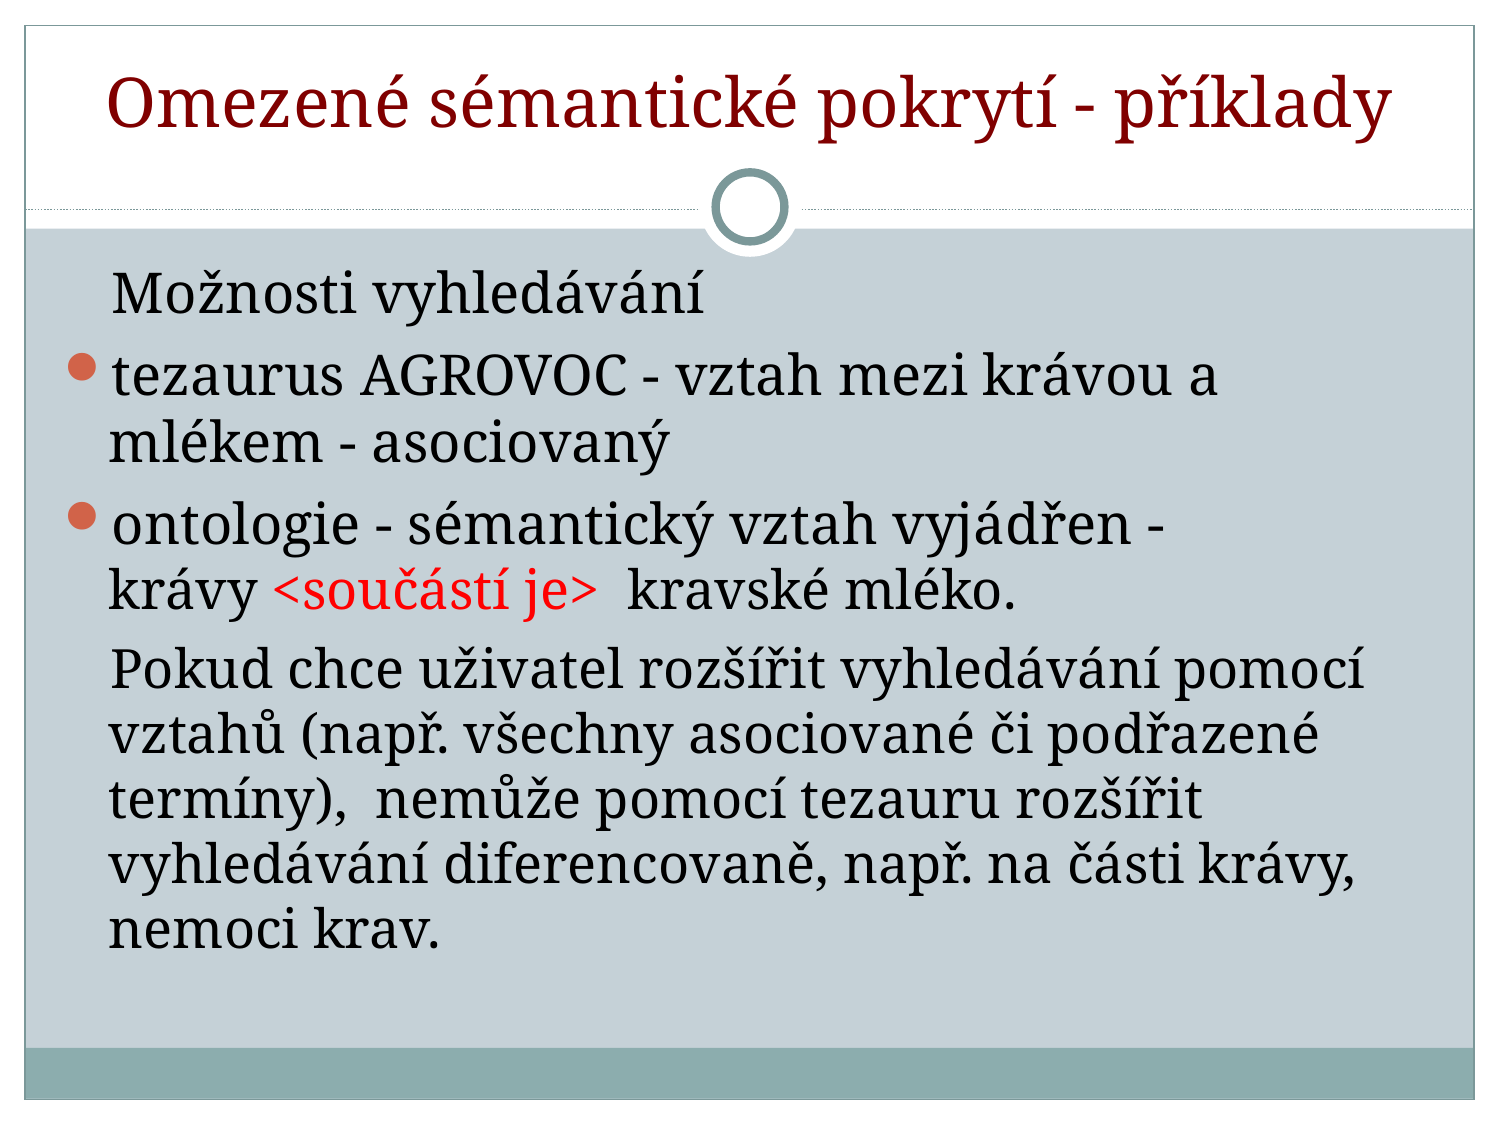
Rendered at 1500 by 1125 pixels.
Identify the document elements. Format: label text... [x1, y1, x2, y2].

list Možnosti vyhledávání tezaurus AGROVOC - vztah mezi krávou a mlékem - asociovaný ontologie - sémantický vztah vyjádřen - krávy <součástí je> kravské mléko. Pokud chce uživatel rozšířit vyhledávání pomocí vztahů (např. všechny asociované či podřazené termíny), nemůže pomocí tezauru rozšířit vyhledávání diferencovaně, např. na části krávy, nemoci krav. [49, 249, 1450, 1006]
title Omezené sémantické pokrytí - příklady [49, 37, 1450, 163]
